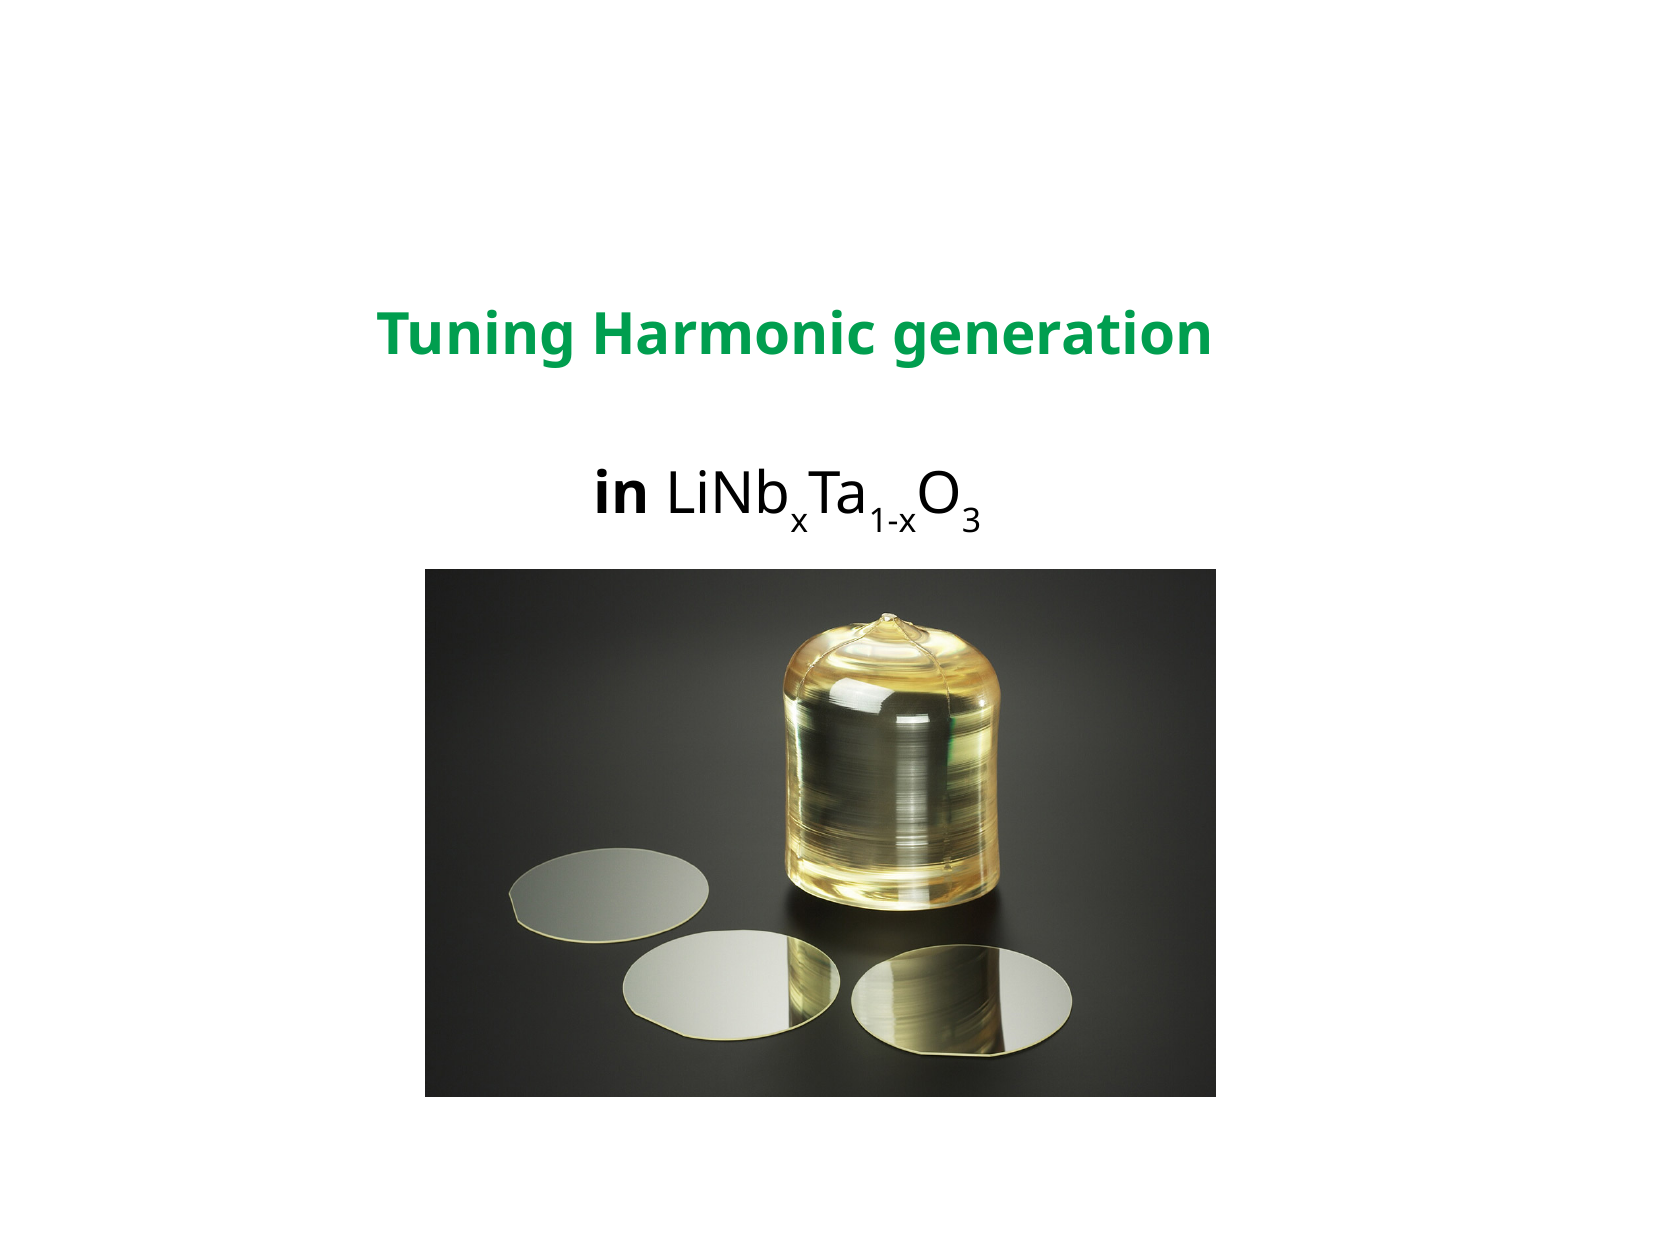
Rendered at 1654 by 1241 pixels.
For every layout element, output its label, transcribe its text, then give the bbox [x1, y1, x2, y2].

text_box Tuning Harmonic generation in LiNbxTa1-xO3 [300, 285, 1291, 488]
picture [425, 569, 1216, 1097]
